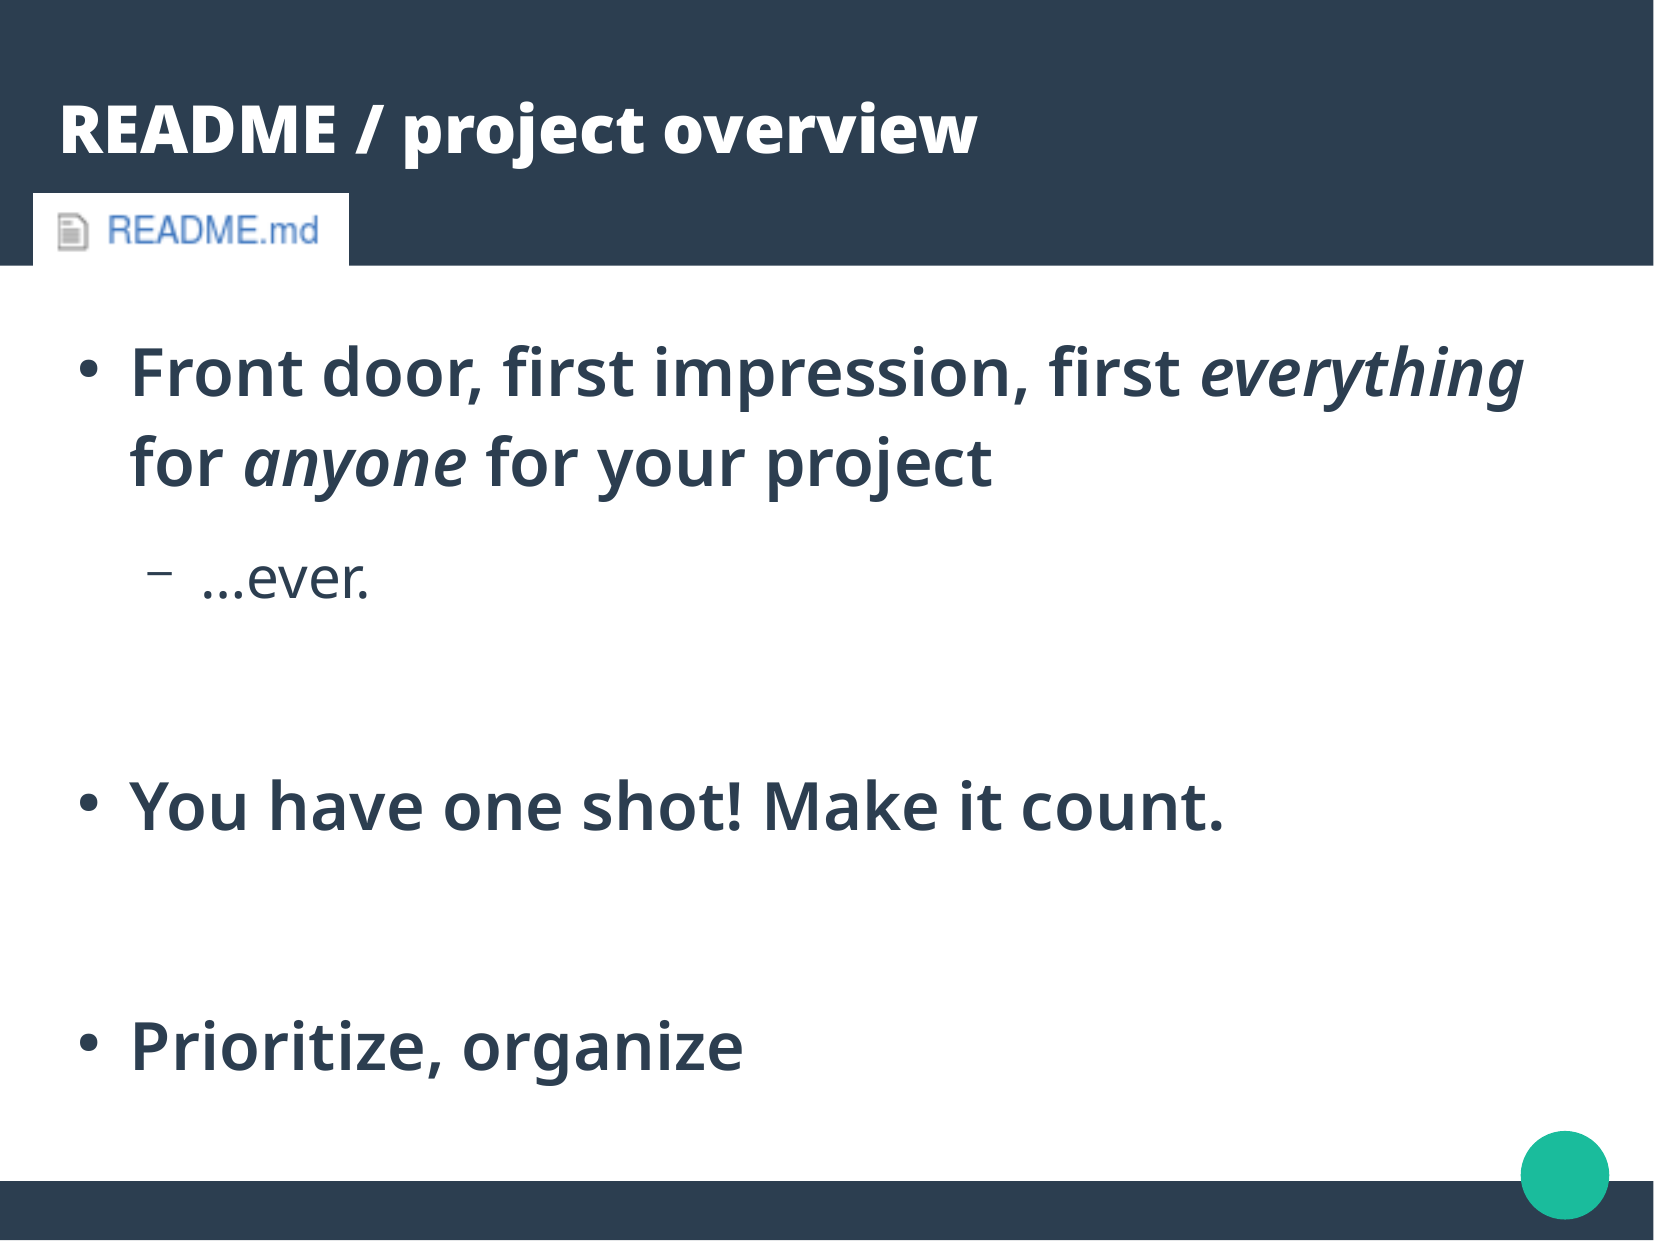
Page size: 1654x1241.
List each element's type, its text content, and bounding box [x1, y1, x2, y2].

picture [33, 193, 349, 271]
list Front door, first impression, first everything for anyone for your project …ever. You have one shot! Make it count. Prioritize, organize [59, 324, 1595, 1152]
title README / project overview [59, 49, 1595, 207]
